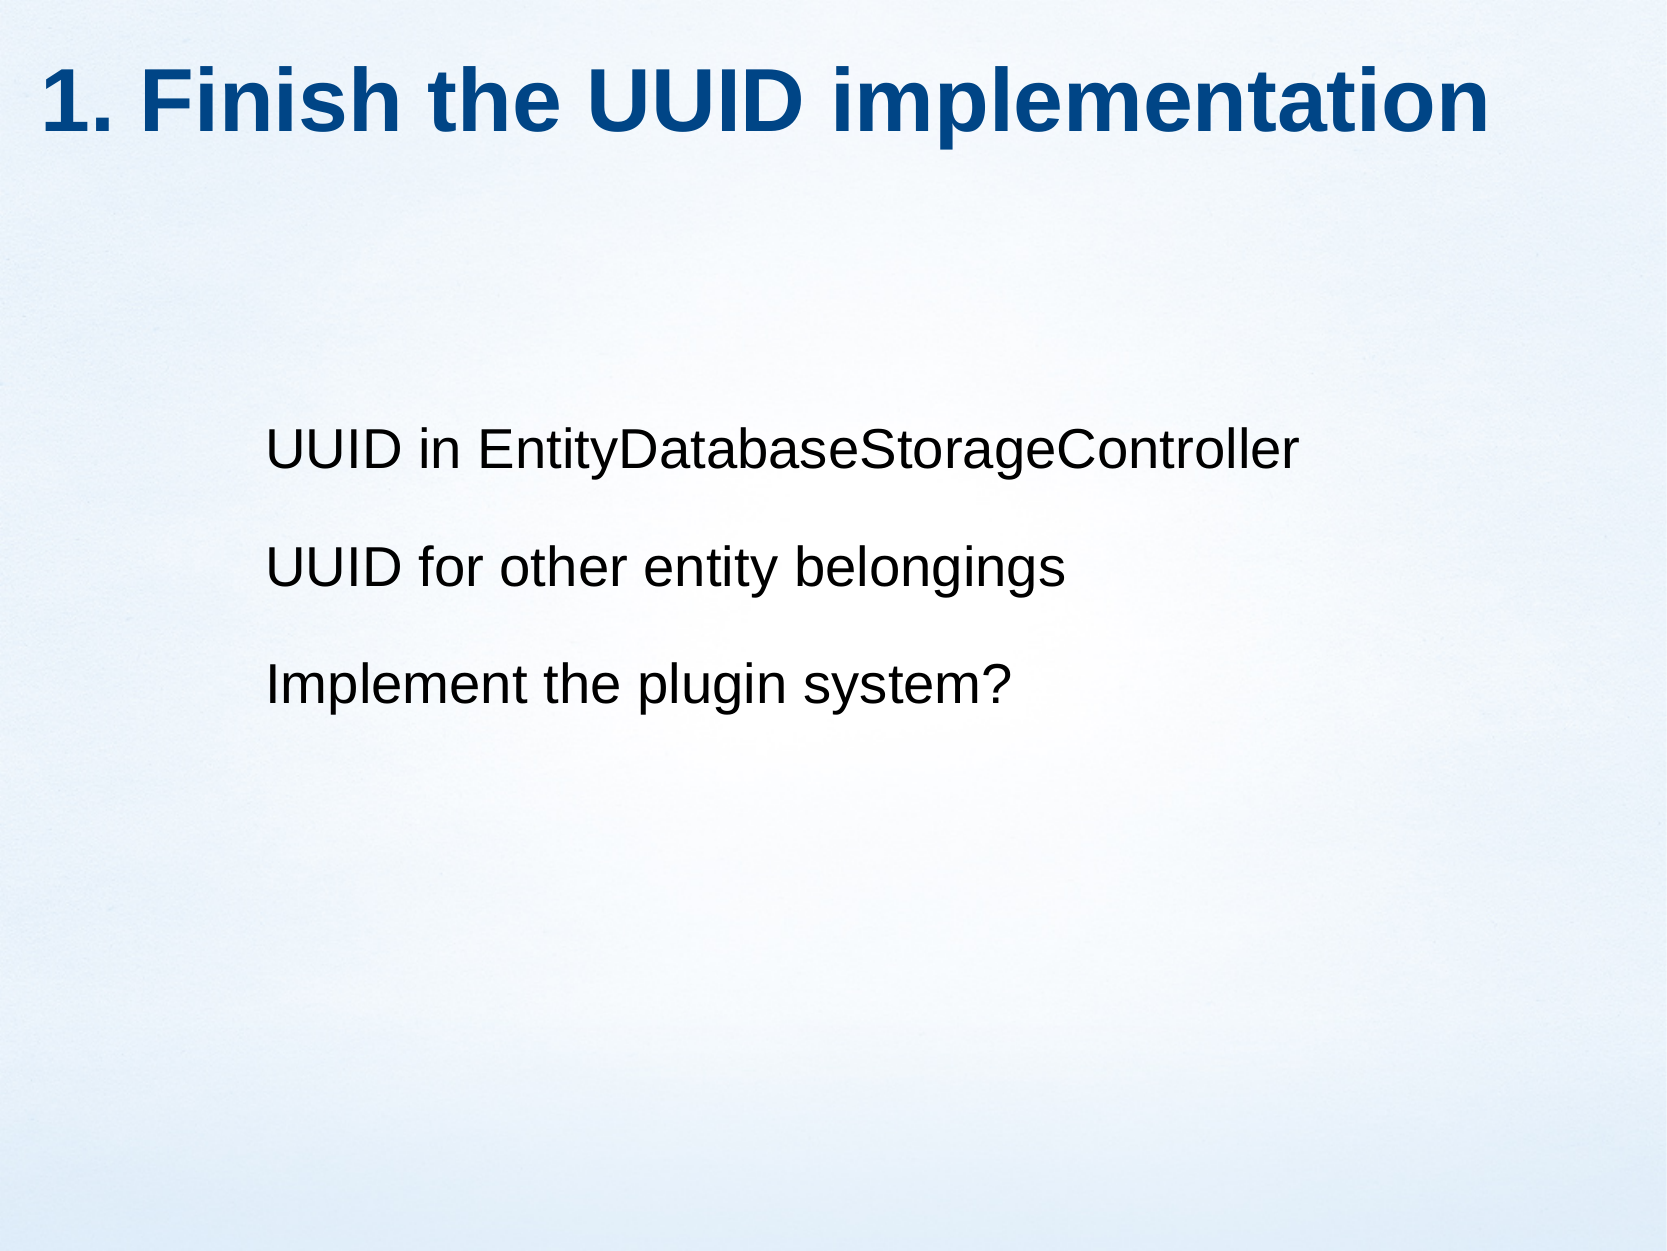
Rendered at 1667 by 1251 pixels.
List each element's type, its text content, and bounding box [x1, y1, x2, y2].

title 1. Finish the UUID implementation [40, 50, 1627, 201]
picture [0, 0, 1667, 1251]
list UUID in EntityDatabaseStorageController UUID for other entity belongings Implement the plugin system? [265, 412, 1667, 976]
